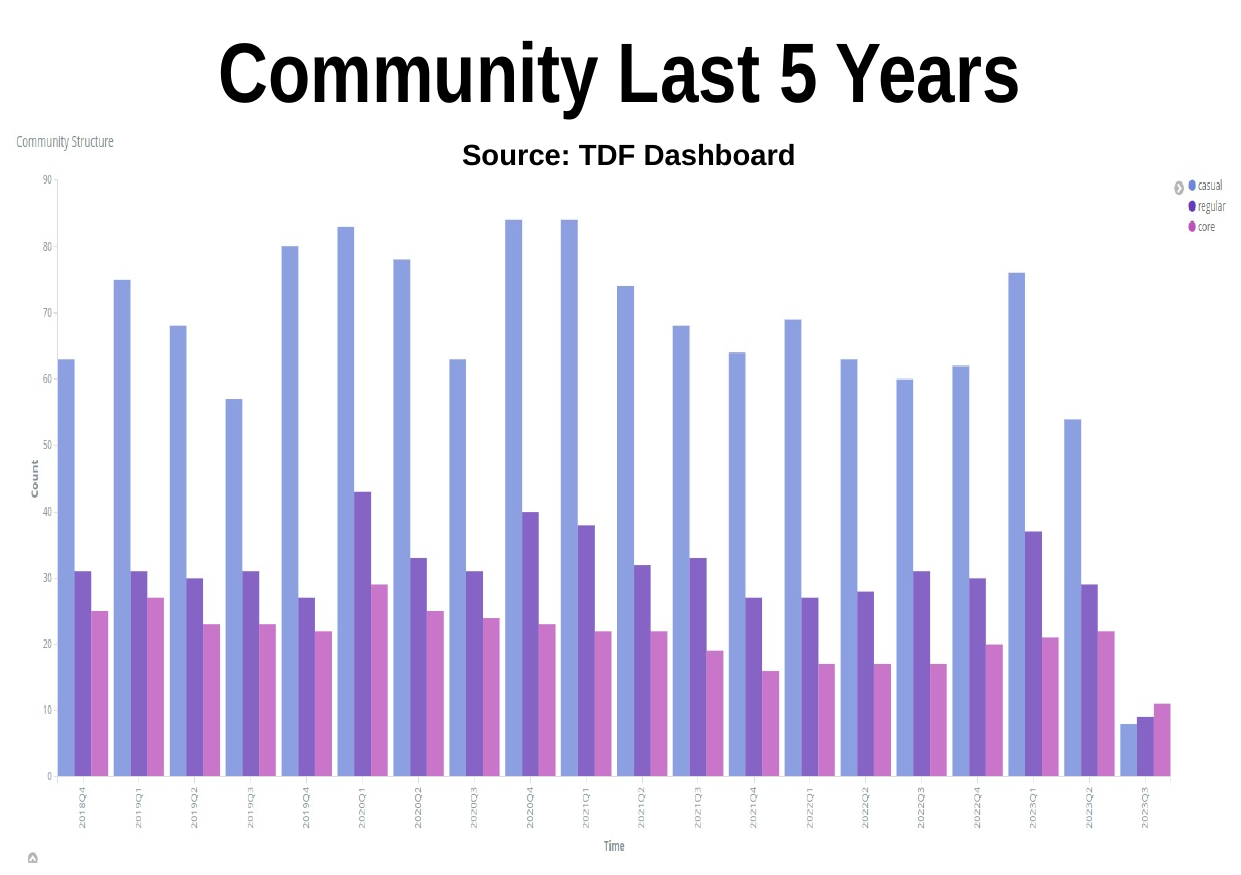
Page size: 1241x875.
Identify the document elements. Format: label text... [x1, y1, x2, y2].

picture [13, 131, 1230, 863]
text_box Source: TDF Dashboard [447, 131, 812, 185]
title Community Last 5 Years [11, 12, 1229, 132]
